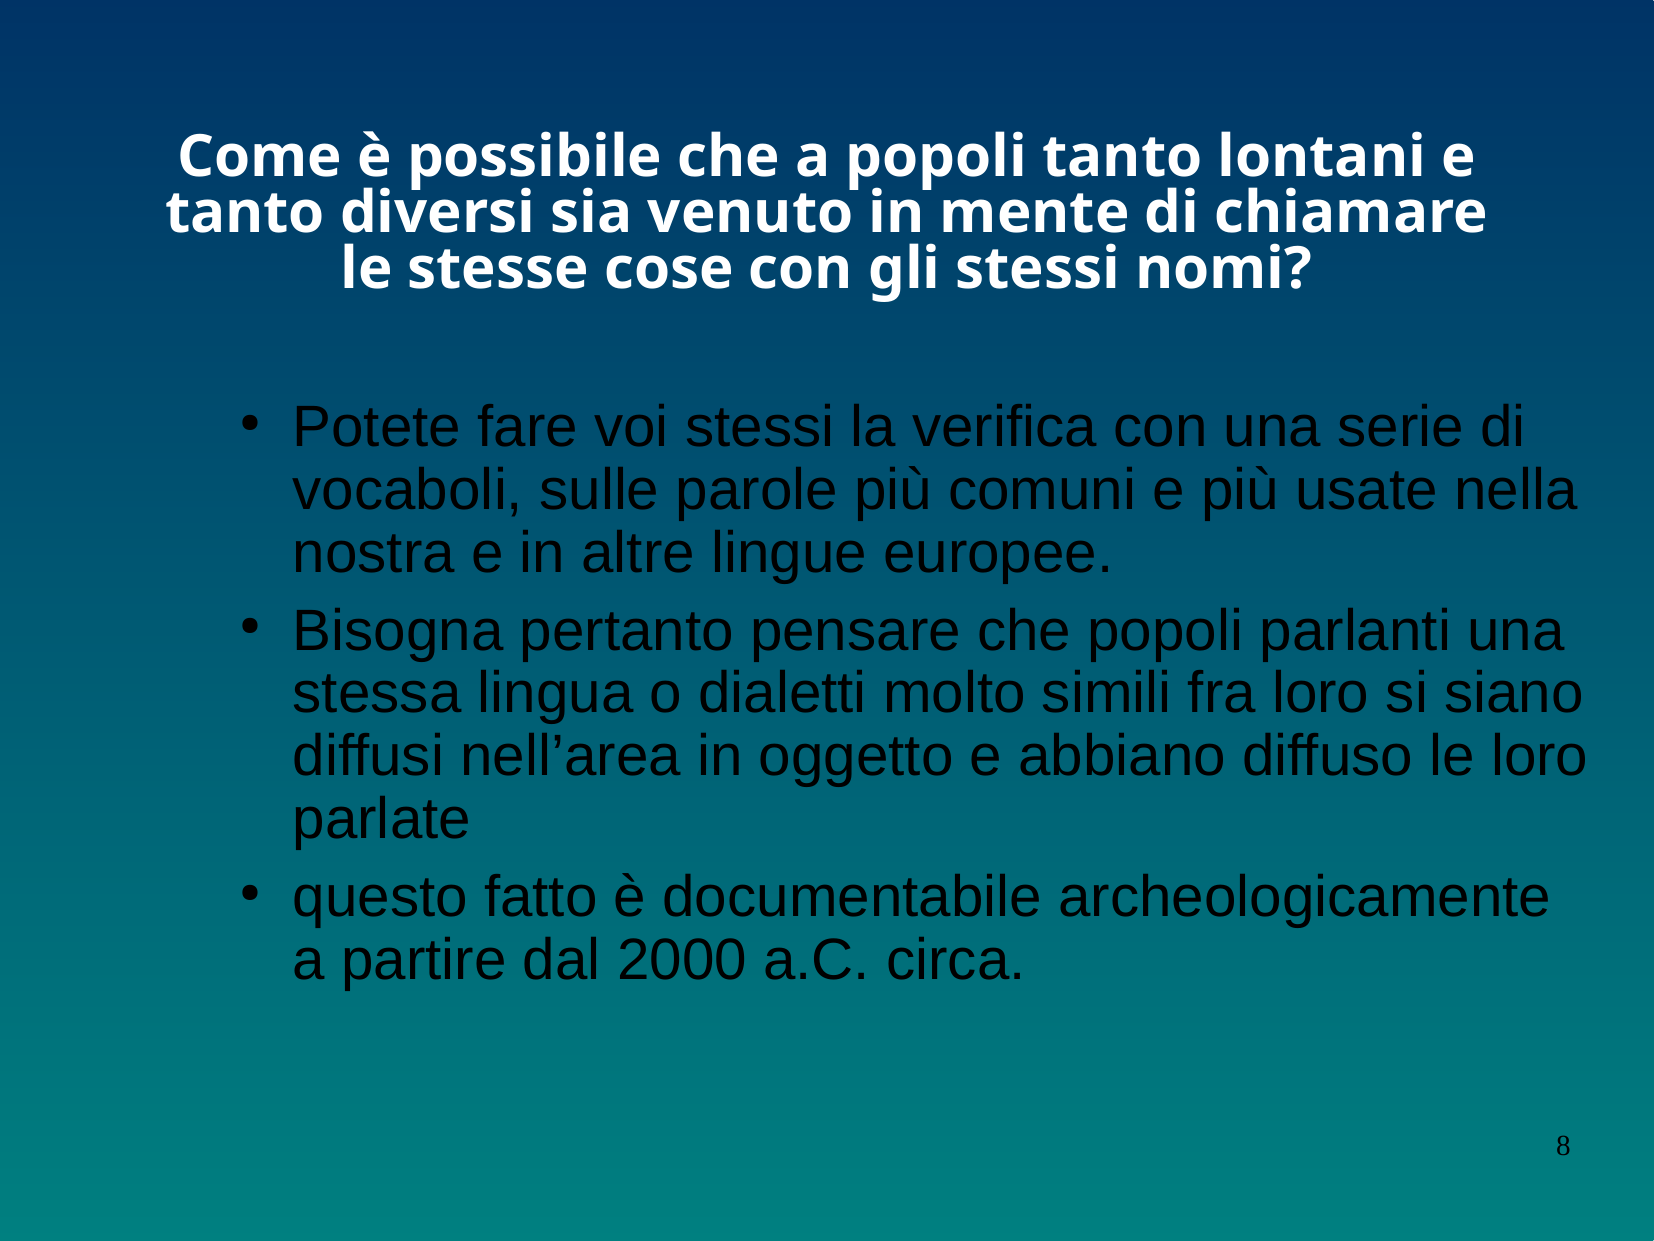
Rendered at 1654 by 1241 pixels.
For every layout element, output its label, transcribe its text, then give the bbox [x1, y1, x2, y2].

list Potete fare voi stessi la verifica con una serie di vocaboli, sulle parole più comuni e più usate nella nostra e in altre lingue europee. Bisogna pertanto pensare che popoli parlanti una stessa lingua o dialetti molto simili fra loro si siano diffusi nell’area in oggetto e abbiano diffuso le loro parlate questo fatto è documentabile archeologicamente a partire dal 2000 a.C. circa. [206, 388, 1613, 1182]
title Come è possibile che a popoli tanto lontani e tanto diversi sia venuto in mente di chiamare le stesse cose con gli stessi nomi? [124, 17, 1530, 308]
